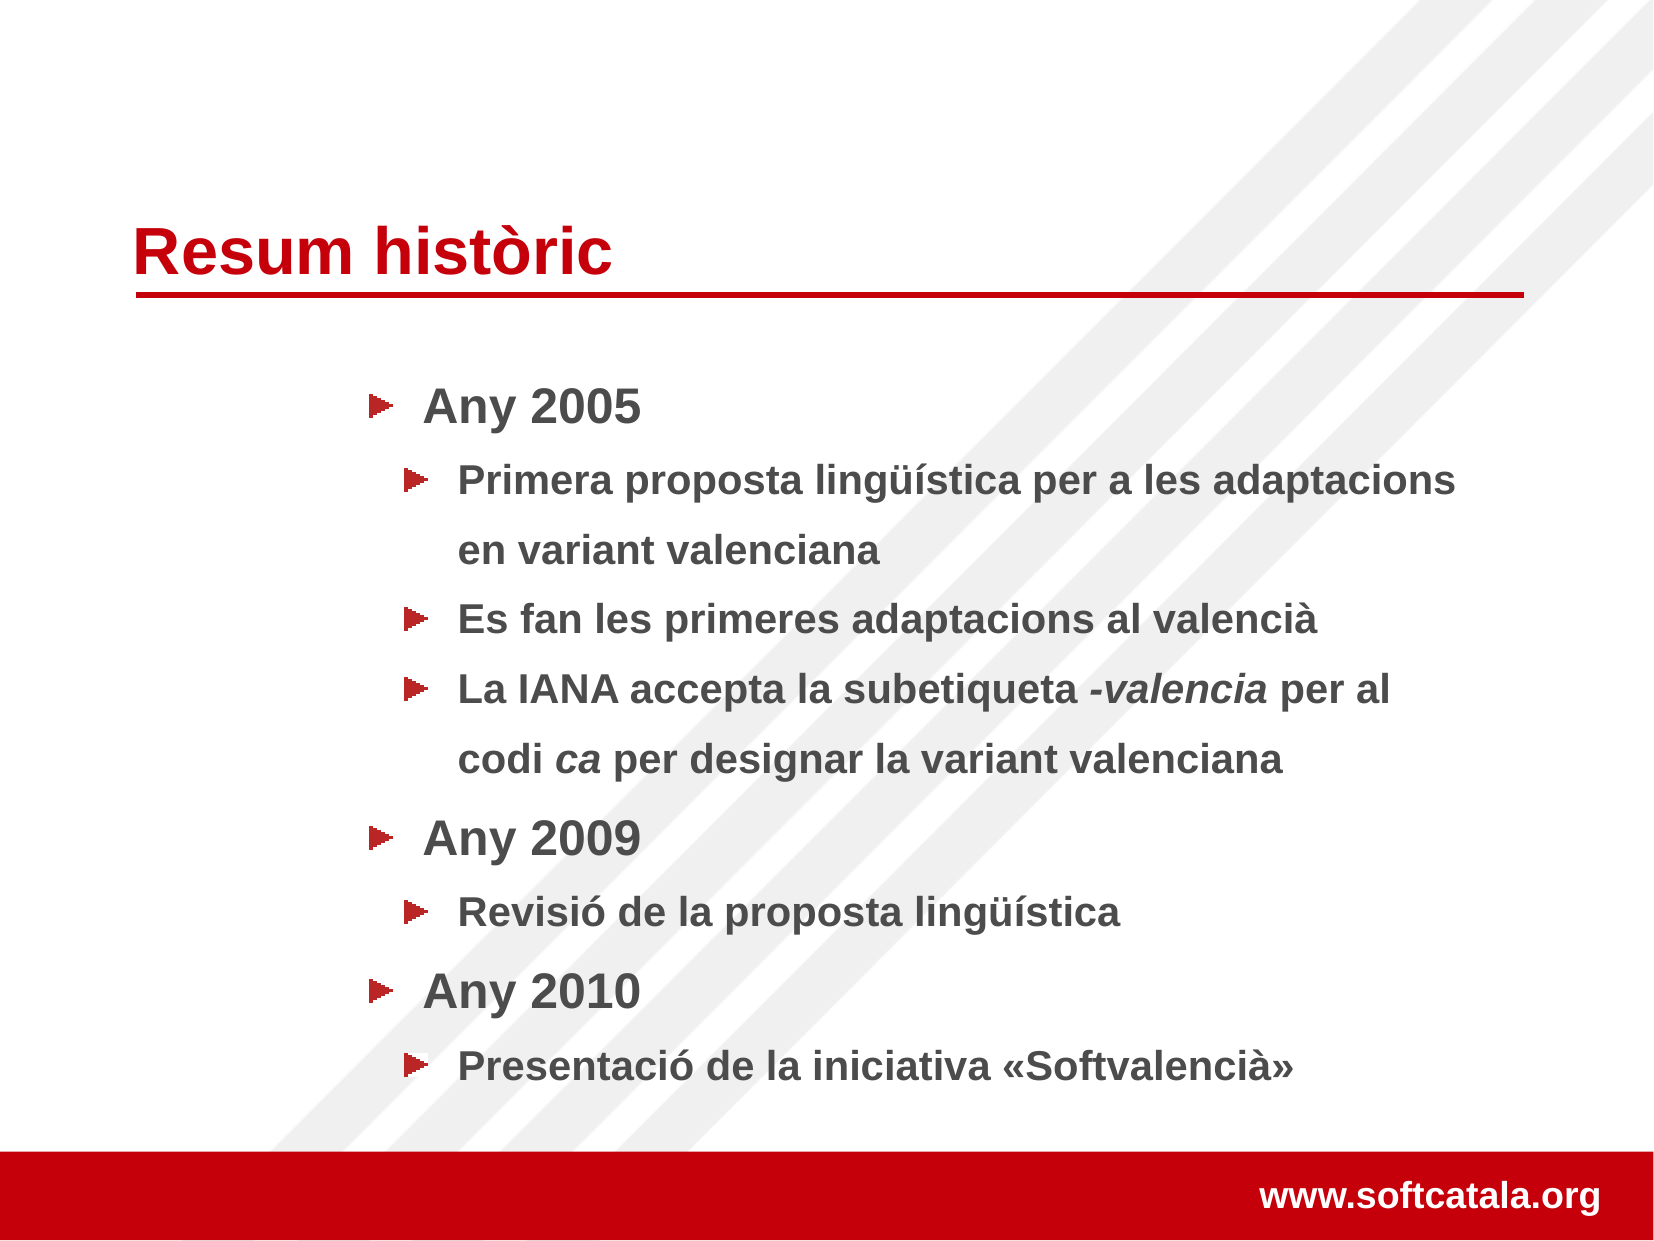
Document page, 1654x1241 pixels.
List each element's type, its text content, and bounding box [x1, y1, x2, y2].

text_box www.softcatala.org [0, 1151, 1654, 1241]
text_box Any 2005 Primera proposta lingüística per a les adaptacions en variant valenciana Es fan les primeres adaptacions al valencià La IANA accepta la subetiqueta -valencia per al codi ca per designar la variant valenciana Any 2009 Revisió de la proposta lingüística Any 2010 Presentació de la iniciativa «Softvalencià» [118, 342, 1501, 1069]
text_box Resum històric [118, 206, 1501, 297]
picture [0, 0, 1654, 1151]
